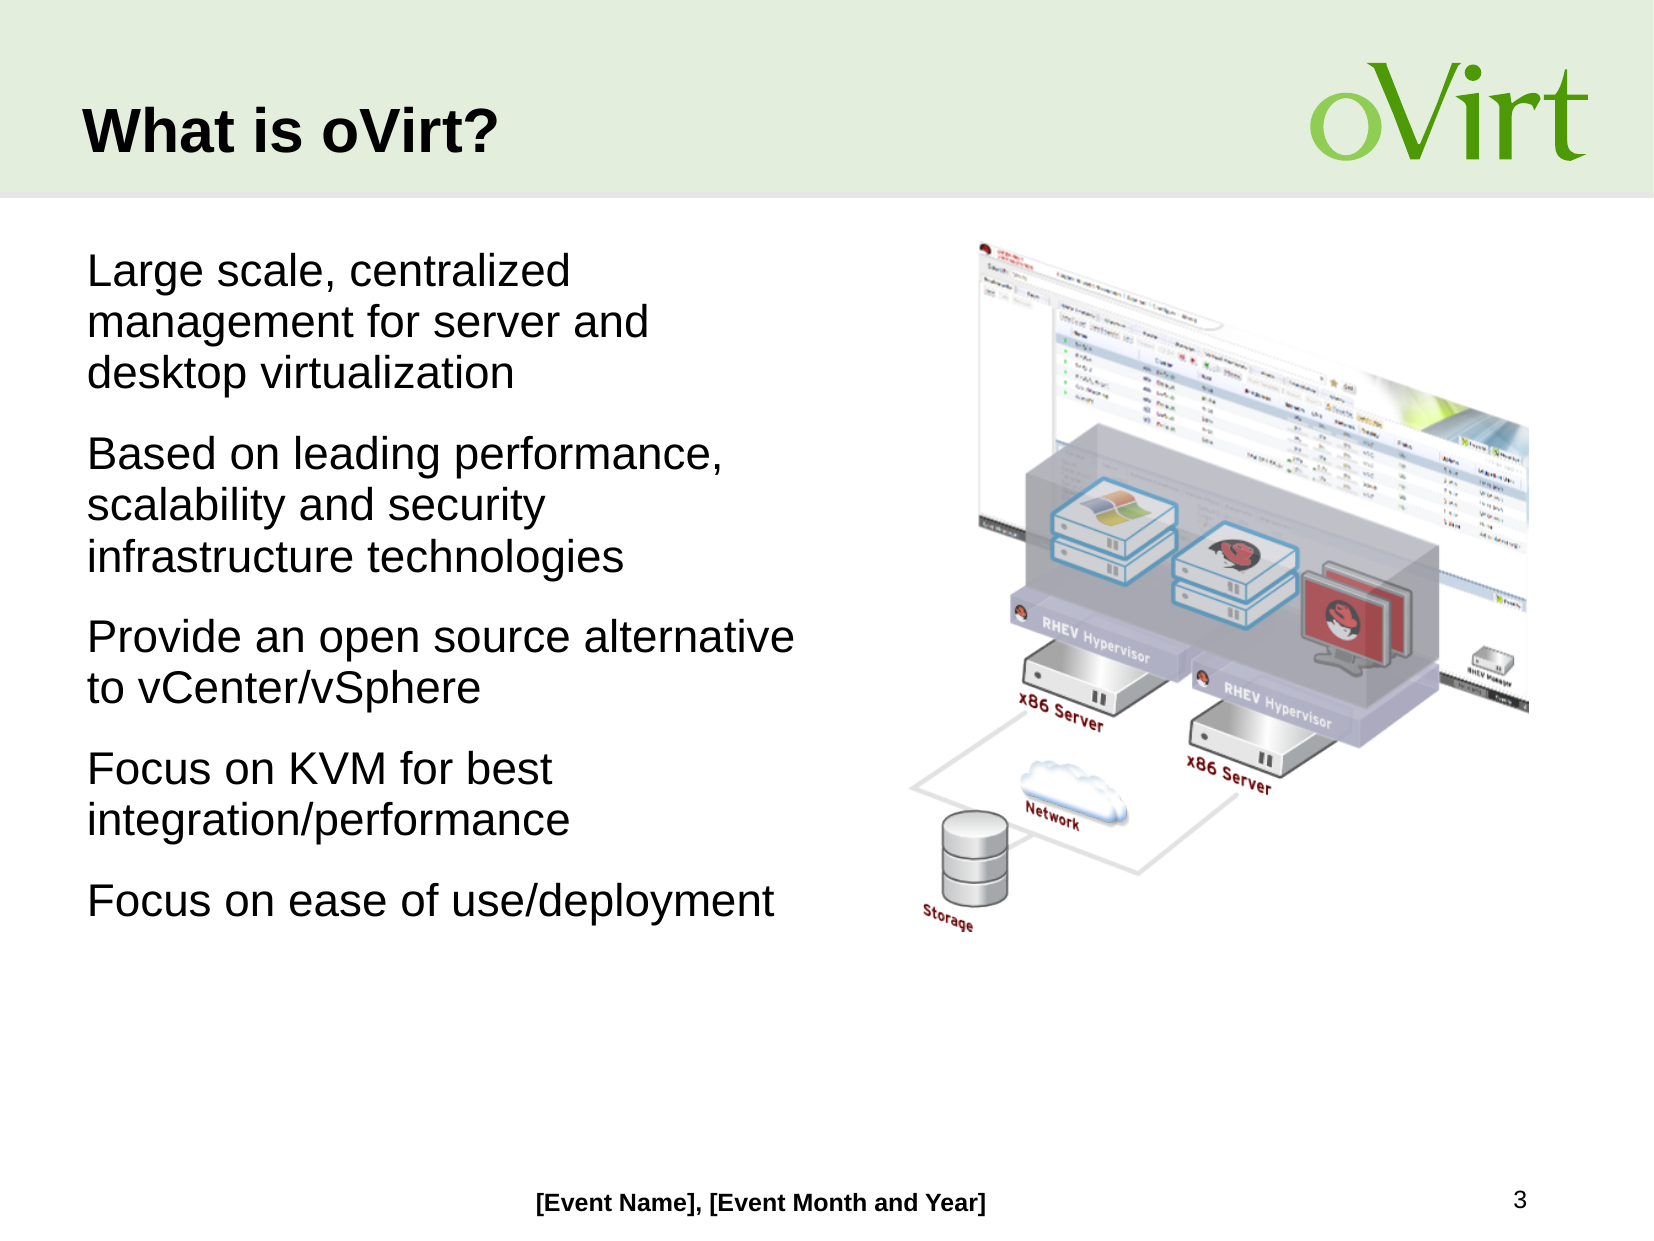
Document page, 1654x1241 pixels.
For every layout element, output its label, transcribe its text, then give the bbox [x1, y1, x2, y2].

list Large scale, centralized management for server and desktop virtualization Based on leading performance, scalability and security infrastructure technologies Provide an open source alternative to vCenter/vSphere Focus on KVM for best integration/performance Focus on ease of use/deployment [86, 244, 814, 1039]
title What is oVirt? [82, 37, 1571, 226]
picture [878, 241, 1560, 932]
